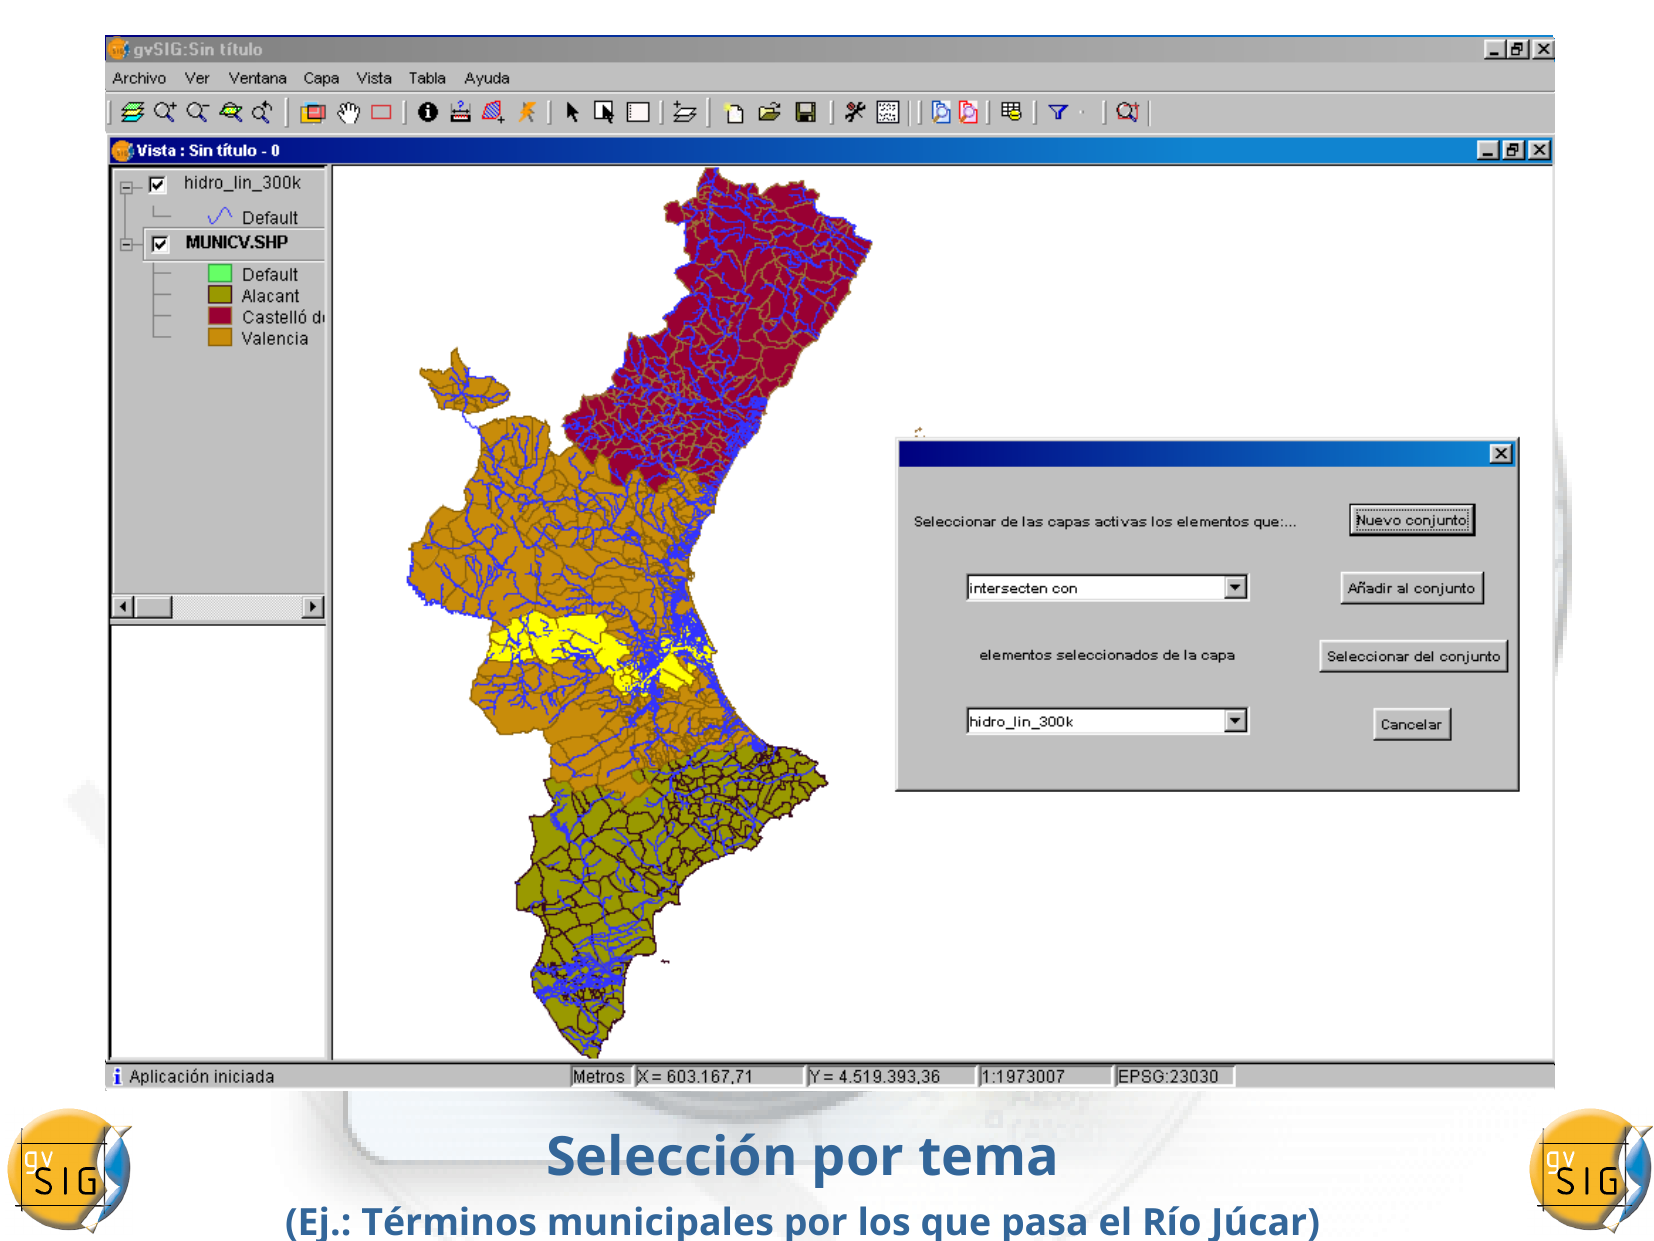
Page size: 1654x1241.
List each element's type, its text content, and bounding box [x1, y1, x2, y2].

list Selección por tema (Ej.: Términos municipales por los que pasa el Río Júcar) [133, 1116, 1527, 1232]
picture [105, 35, 1555, 1091]
picture [5, 1107, 133, 1235]
picture [1527, 1107, 1654, 1235]
